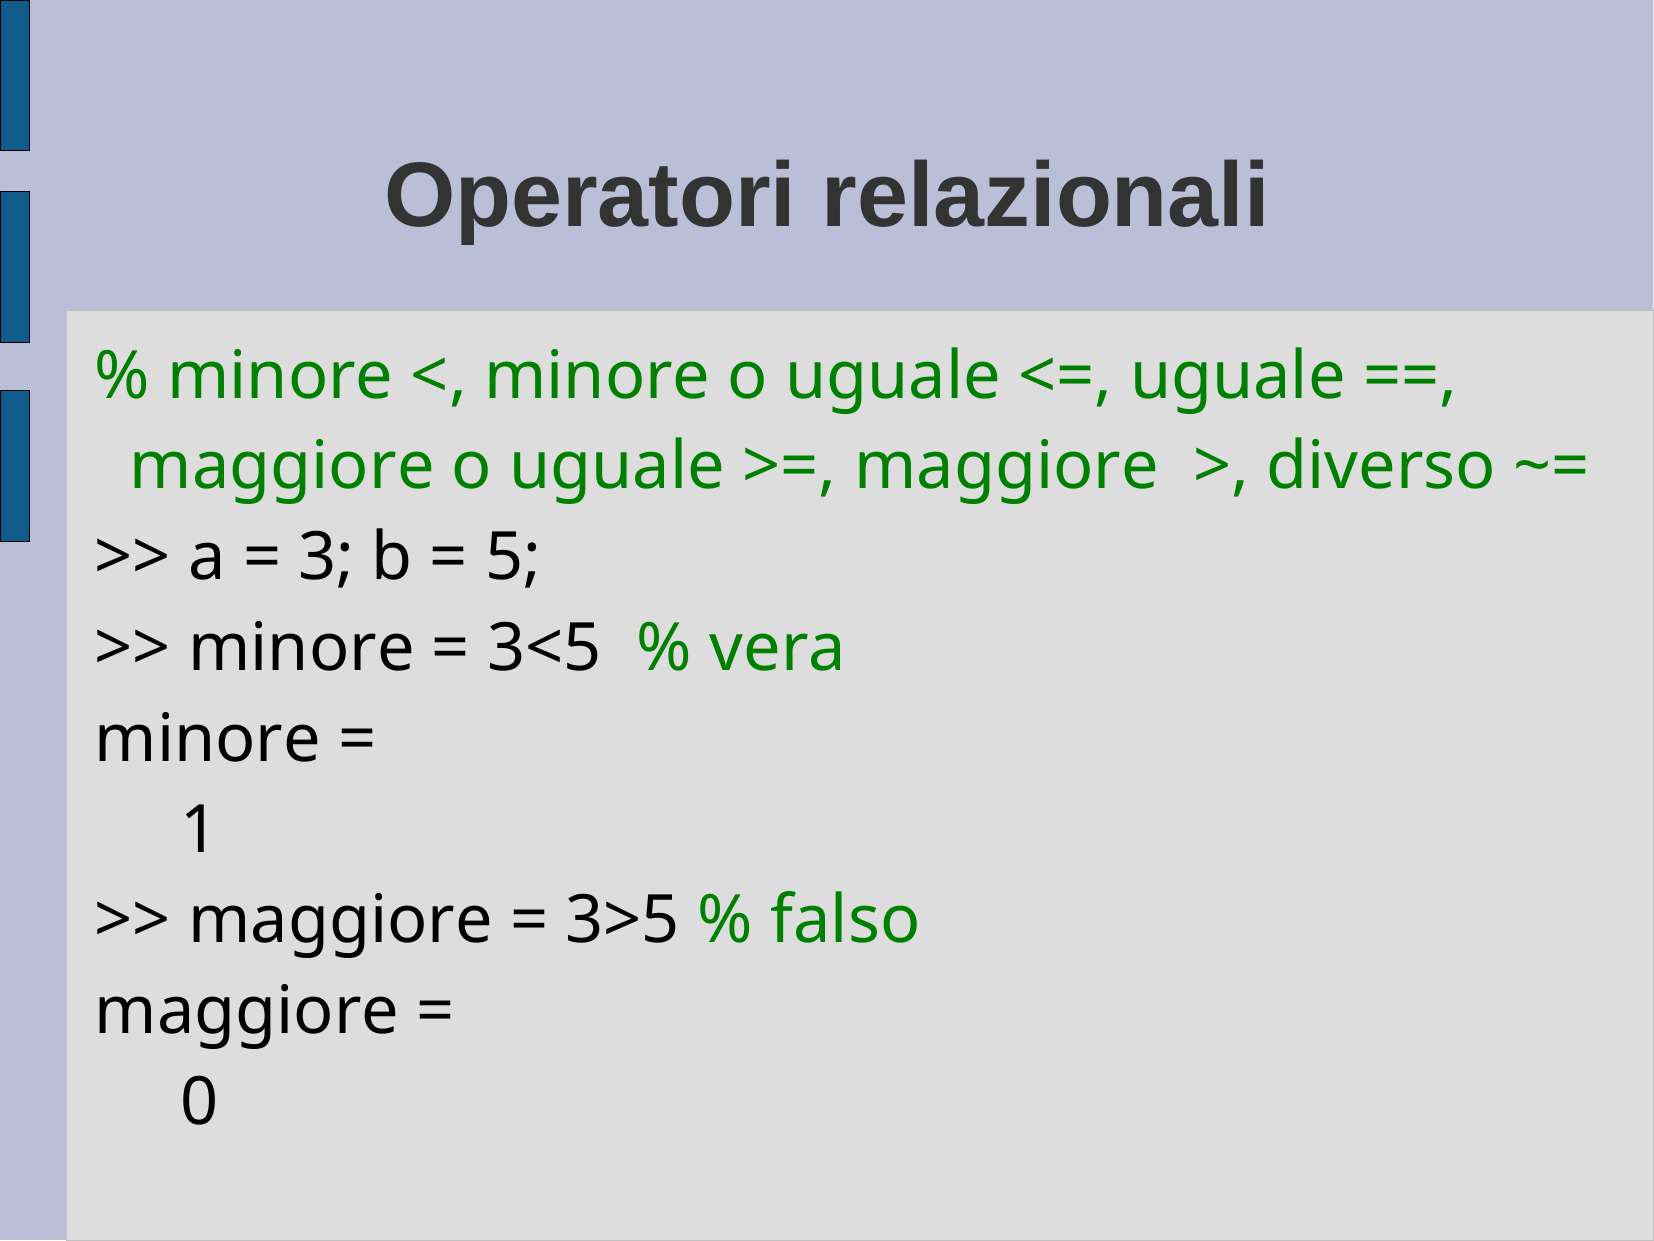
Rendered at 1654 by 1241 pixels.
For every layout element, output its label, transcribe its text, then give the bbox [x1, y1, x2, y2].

title Operatori relazionali [121, 98, 1534, 291]
subtitle % minore <, minore o uguale <=, uguale ==, maggiore o uguale >=, maggiore >, diverso ~= >> a = 3; b = 5; >> minore = 3<5 % vera minore = 1 >> maggiore = 3>5 % falso maggiore = 0 [59, 330, 1625, 1141]
